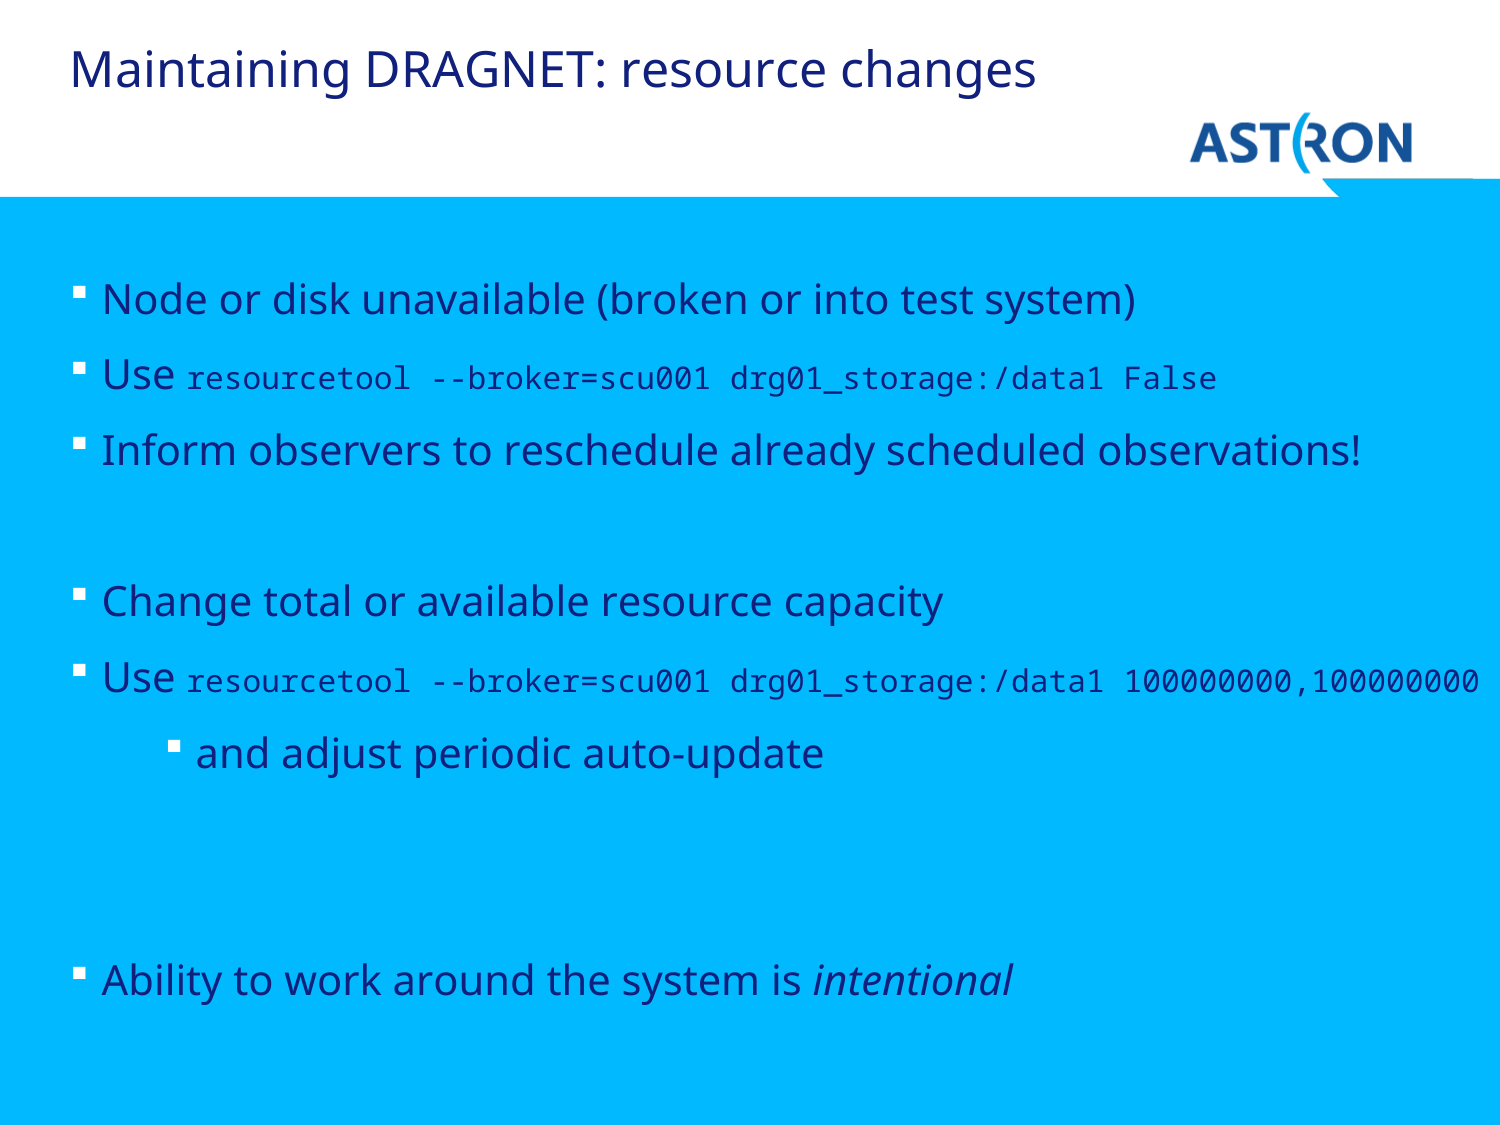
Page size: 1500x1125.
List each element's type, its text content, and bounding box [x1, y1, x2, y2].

picture [0, 0, 1500, 196]
title Maintaining DRAGNET: resource changes [69, 37, 1141, 188]
list Node or disk unavailable (broken or into test system) Use resourcetool --broker=scu001 drg01_storage:/data1 False Inform observers to reschedule already scheduled observations! Change total or available resource capacity Use resourcetool --broker=scu001 drg01_storage:/data1 100000000,100000000 and adjust periodic auto-update Ability to work around the system is intentional [70, 262, 1500, 1051]
